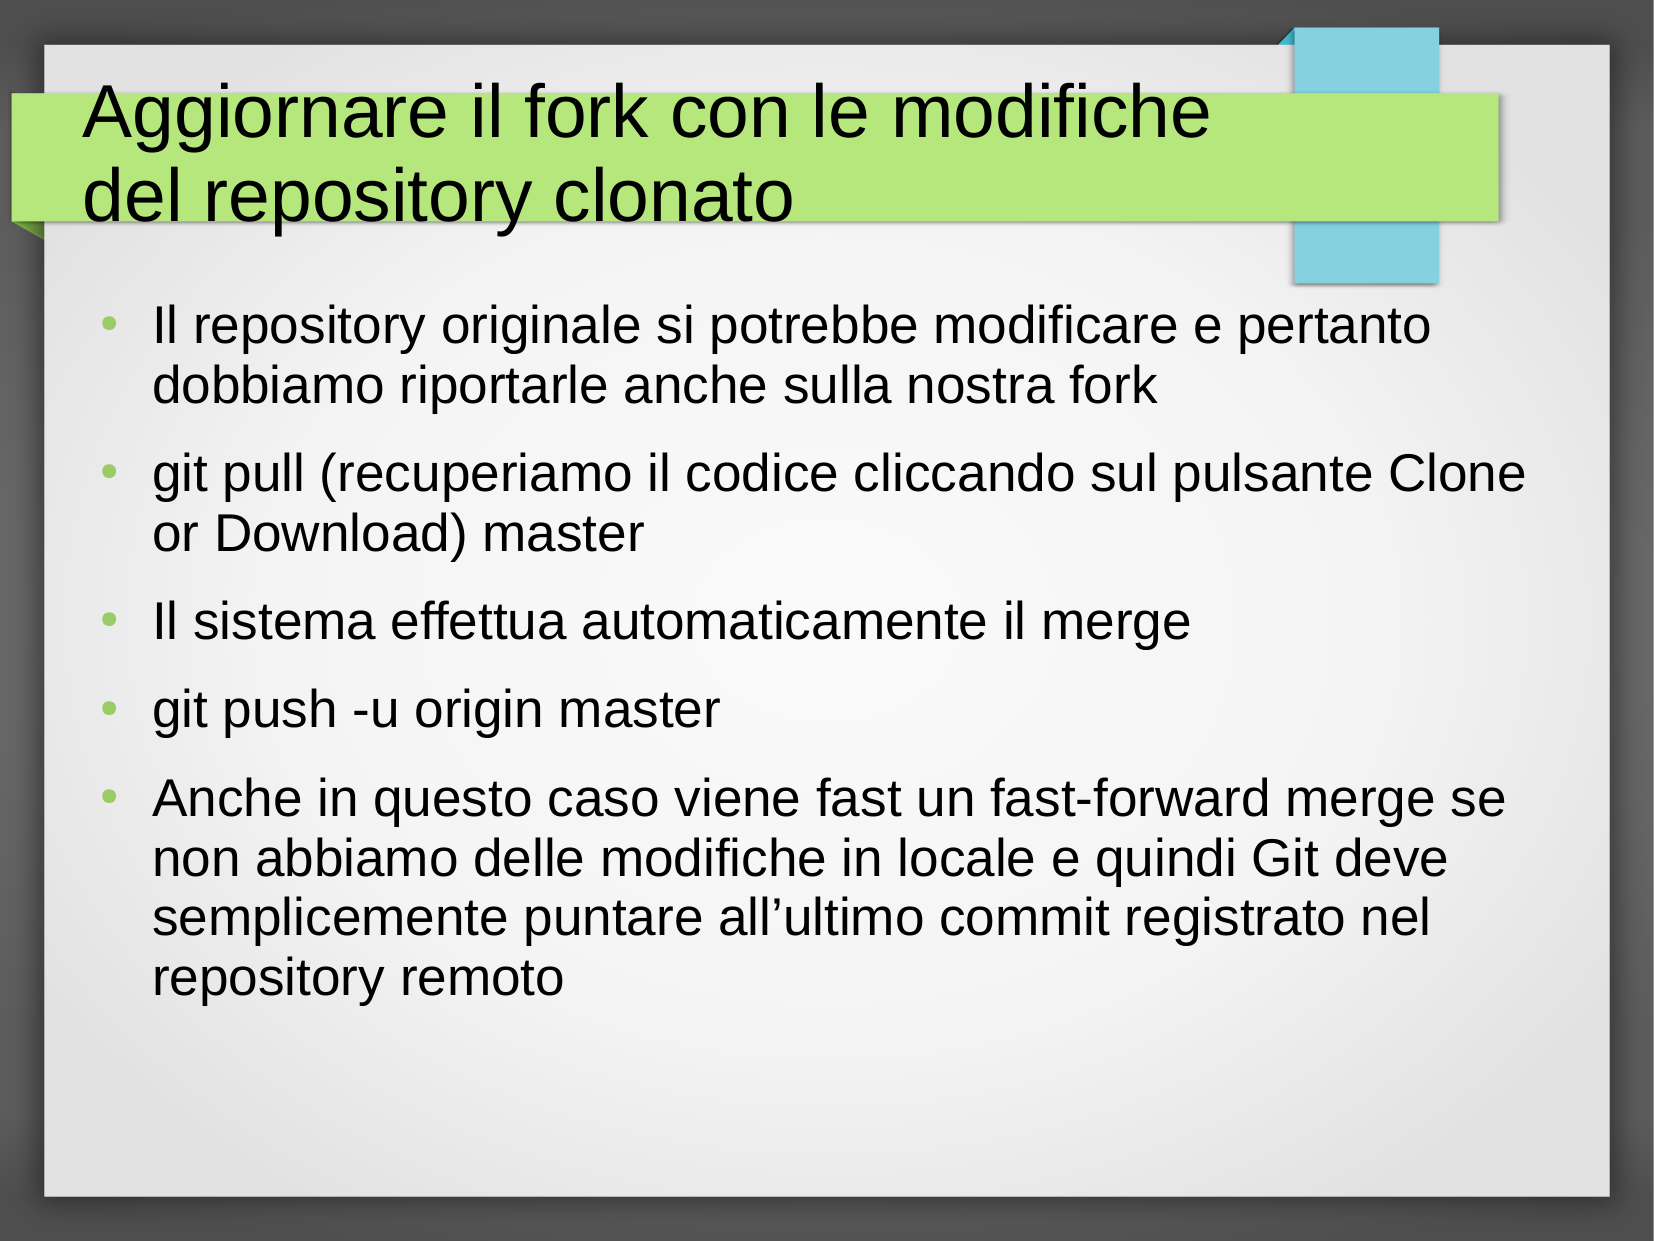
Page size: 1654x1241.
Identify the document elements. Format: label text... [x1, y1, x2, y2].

title Aggiornare il fork con le modifiche del repository clonato [82, 69, 1264, 238]
picture [0, 0, 1654, 1241]
list Il repository originale si potrebbe modificare e pertanto dobbiamo riportarle anche sulla nostra fork git pull (recuperiamo il codice cliccando sul pulsante Clone or Download) master Il sistema effettua automaticamente il merge git push -u origin master Anche in questo caso viene fast un fast-forward merge se non abbiamo delle modifiche in locale e quindi Git deve semplicemente puntare all’ultimo commit registrato nel repository remoto [82, 295, 1571, 1015]
